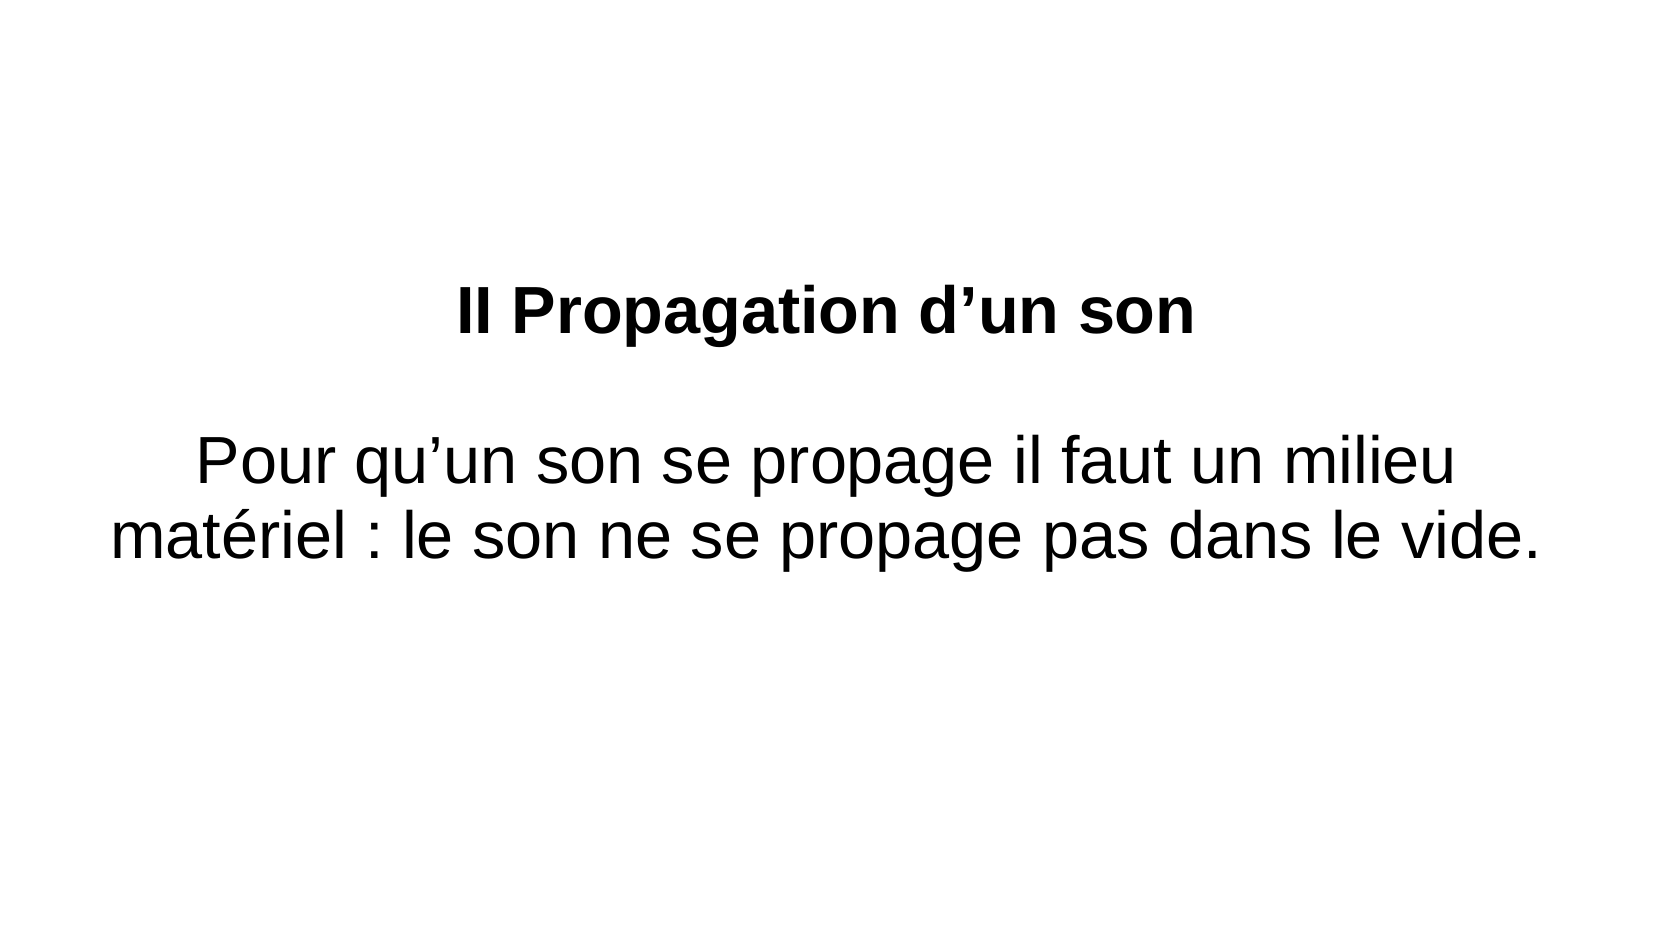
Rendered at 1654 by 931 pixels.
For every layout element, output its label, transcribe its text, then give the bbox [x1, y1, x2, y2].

subtitle II Propagation d’un son Pour qu’un son se propage il faut un milieu matériel : le son ne se propage pas dans le vide. [82, 88, 1571, 758]
